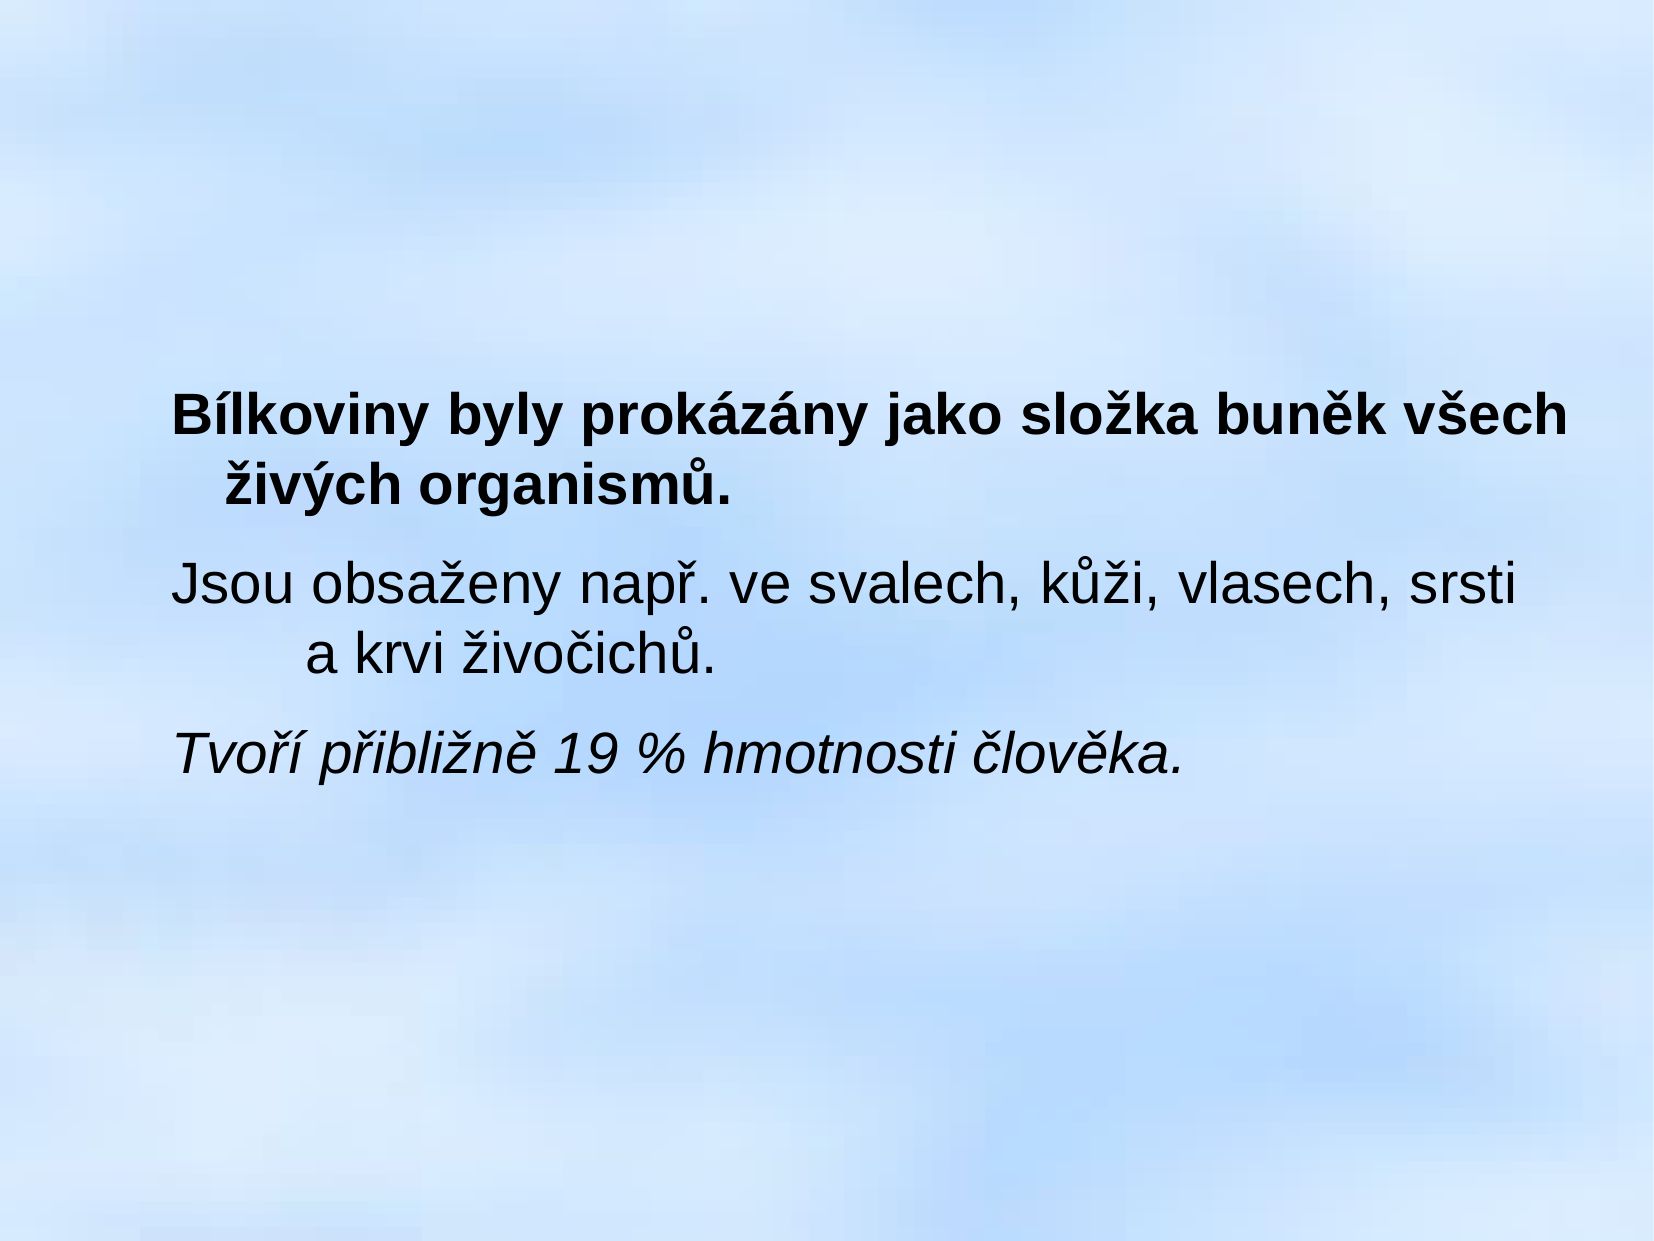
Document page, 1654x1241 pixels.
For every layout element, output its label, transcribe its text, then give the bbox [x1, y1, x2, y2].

list Bílkoviny byly prokázány jako složka buněk všech živých organismů. Jsou obsaženy např. ve svalech, kůži, vlasech, srsti a krvi živočichů. Tvoří přibližně 19 % hmotnosti člověka. [82, 376, 1571, 867]
